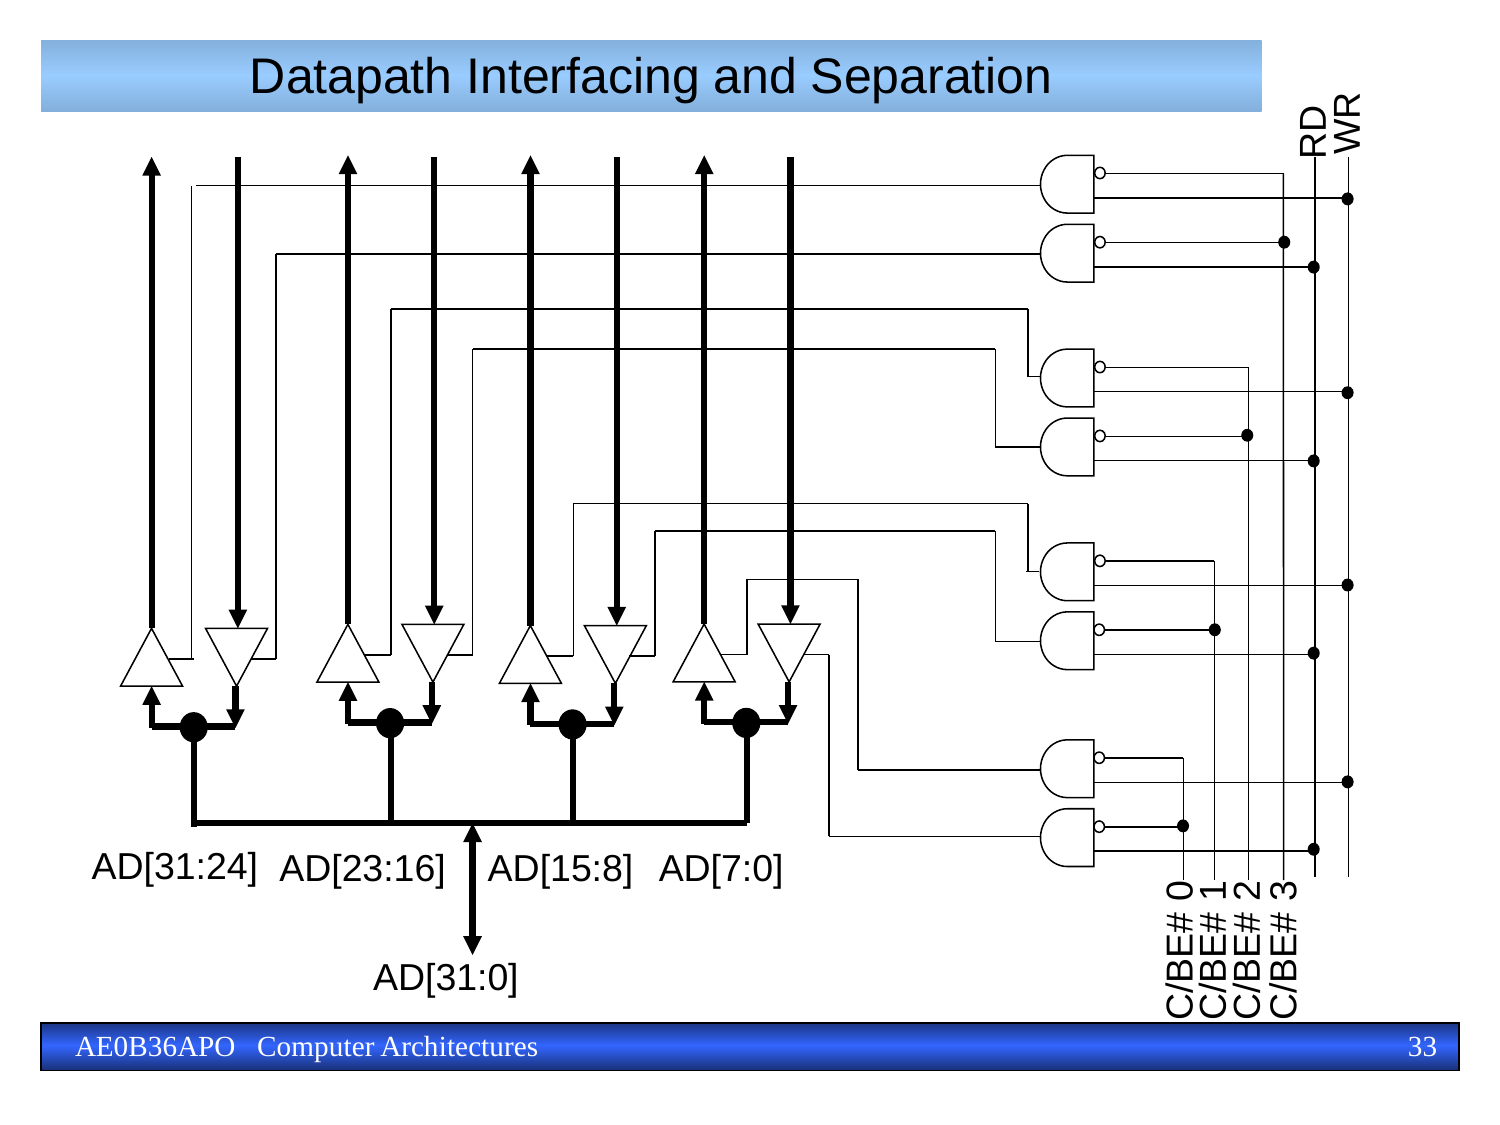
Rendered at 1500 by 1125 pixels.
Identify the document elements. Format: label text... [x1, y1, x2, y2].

text_box [376, 708, 404, 738]
text_box [120, 628, 183, 687]
text_box [1209, 624, 1221, 636]
text_box RD [1281, 31, 1341, 174]
text_box AD[31:0] [358, 945, 585, 1006]
text_box [1278, 236, 1290, 248]
text_box [1040, 808, 1094, 867]
text_box AD[31:24] [76, 835, 303, 895]
text_box C/BE# 1 [1208, 844, 1241, 850]
text_box WR [1315, 27, 1375, 170]
text_box [1040, 542, 1094, 601]
text_box AD[7:0] [644, 836, 871, 897]
text_box [1308, 843, 1319, 856]
text_box [758, 624, 821, 682]
text_box RD [1302, 138, 1312, 152]
text_box [401, 624, 464, 682]
text_box [205, 628, 268, 686]
text_box [1308, 261, 1319, 273]
text_box [559, 710, 586, 739]
text_box C/BE# 0 [1147, 852, 1208, 1036]
title Datapath Interfacing and Separation [41, 40, 1262, 112]
text_box AD[23:16] [264, 836, 472, 897]
text_box [1342, 193, 1353, 205]
text_box [673, 624, 736, 682]
text_box [1342, 386, 1353, 399]
text_box [499, 626, 562, 684]
text_box C/BE# 0 [1147, 844, 1208, 850]
text_box [1241, 429, 1253, 441]
text_box [732, 708, 760, 738]
text_box [180, 712, 208, 742]
text_box [584, 625, 647, 683]
text_box [1342, 579, 1353, 591]
text_box [1308, 647, 1319, 659]
text_box C/BE# 2 [1241, 852, 1275, 1036]
text_box C/BE# 2 [1241, 844, 1275, 850]
text_box C/BE# 1 [1208, 852, 1241, 1036]
text_box [1040, 224, 1094, 283]
text_box C/BE# 3 [1275, 844, 1310, 850]
text_box [1040, 611, 1094, 670]
text_box [1040, 155, 1094, 214]
text_box [1308, 455, 1319, 467]
text_box [1177, 820, 1189, 832]
text_box [1040, 739, 1094, 798]
text_box RD [1302, 110, 1315, 125]
text_box C/BE# 3 [1275, 852, 1312, 1036]
text_box [1342, 776, 1353, 788]
text_box [316, 624, 379, 683]
text_box [1040, 349, 1094, 407]
text_box [1040, 418, 1094, 476]
text_box AD[15:8] [472, 836, 644, 897]
